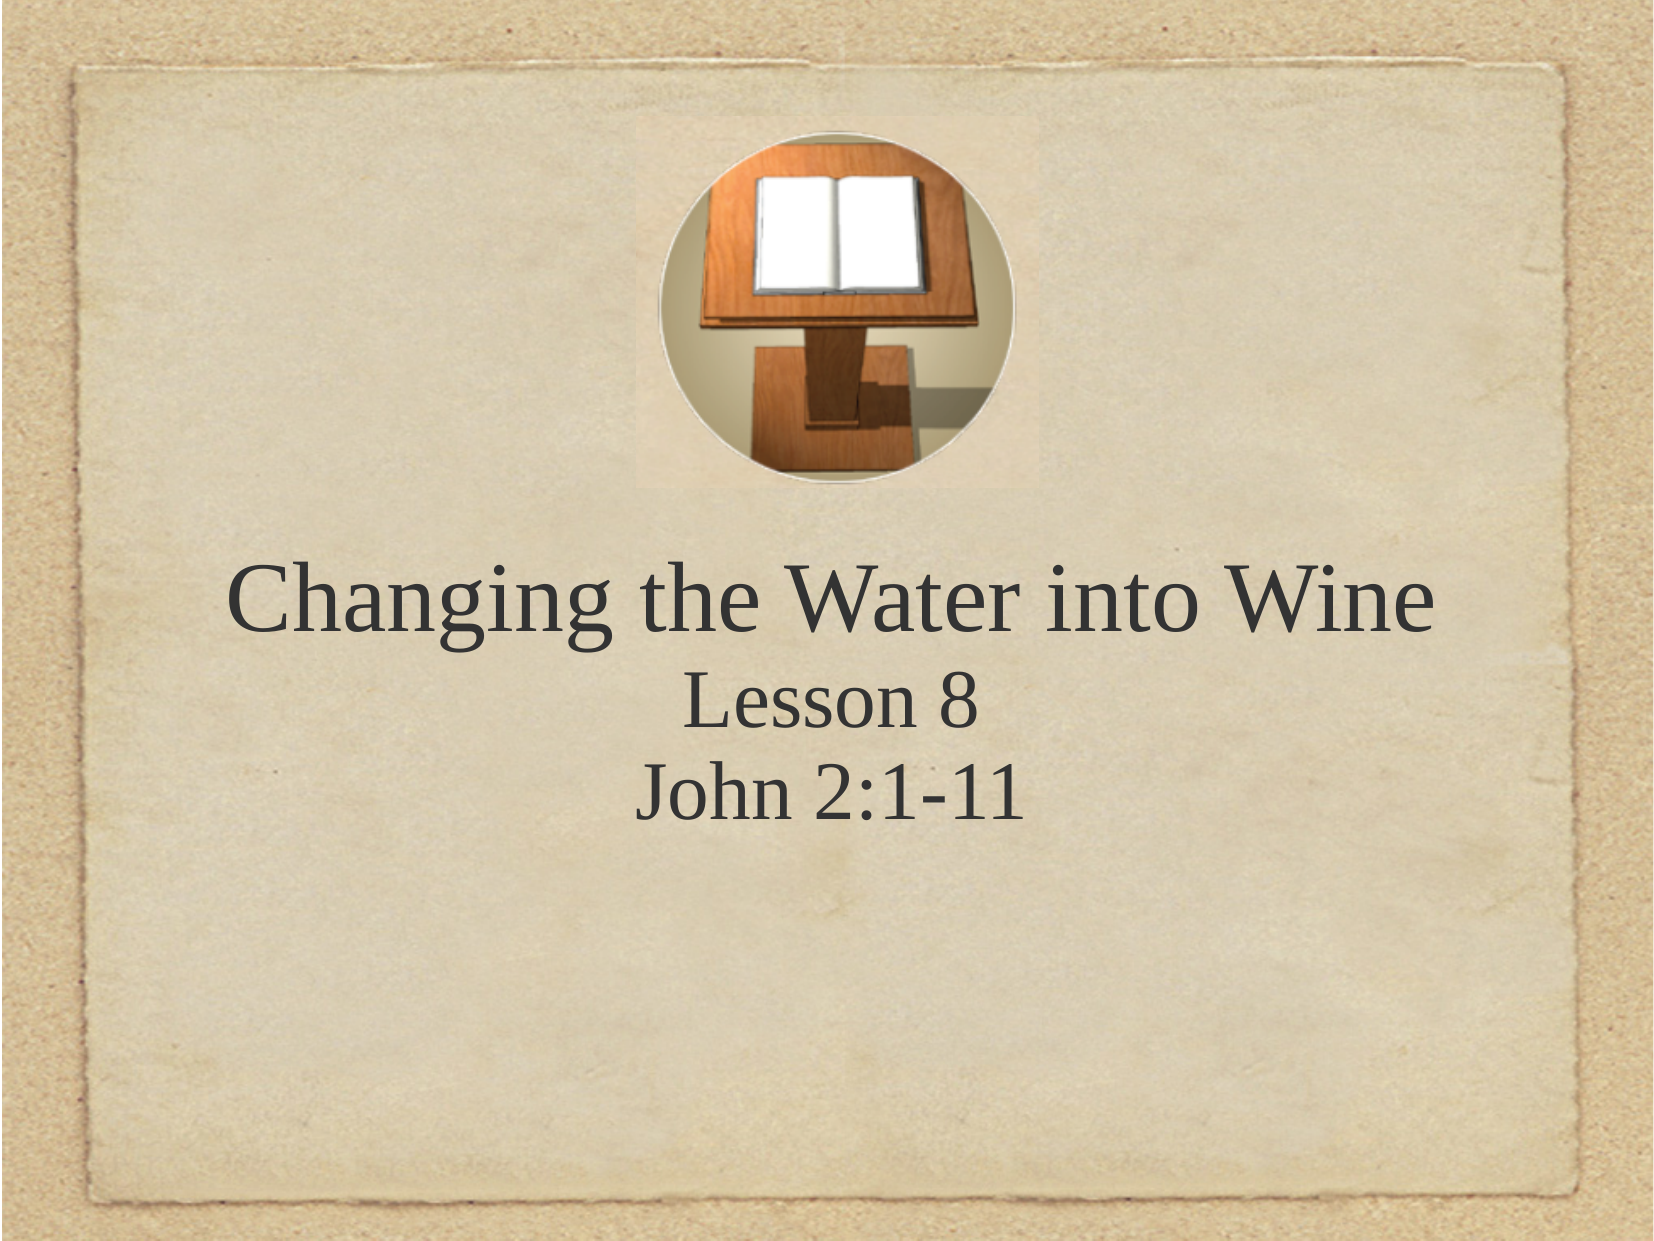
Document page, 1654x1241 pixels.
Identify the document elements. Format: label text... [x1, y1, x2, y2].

text_box Changing the Water into Wine Lesson 8 John 2:1-11 [175, 534, 1489, 1087]
picture [2, 0, 1654, 1241]
